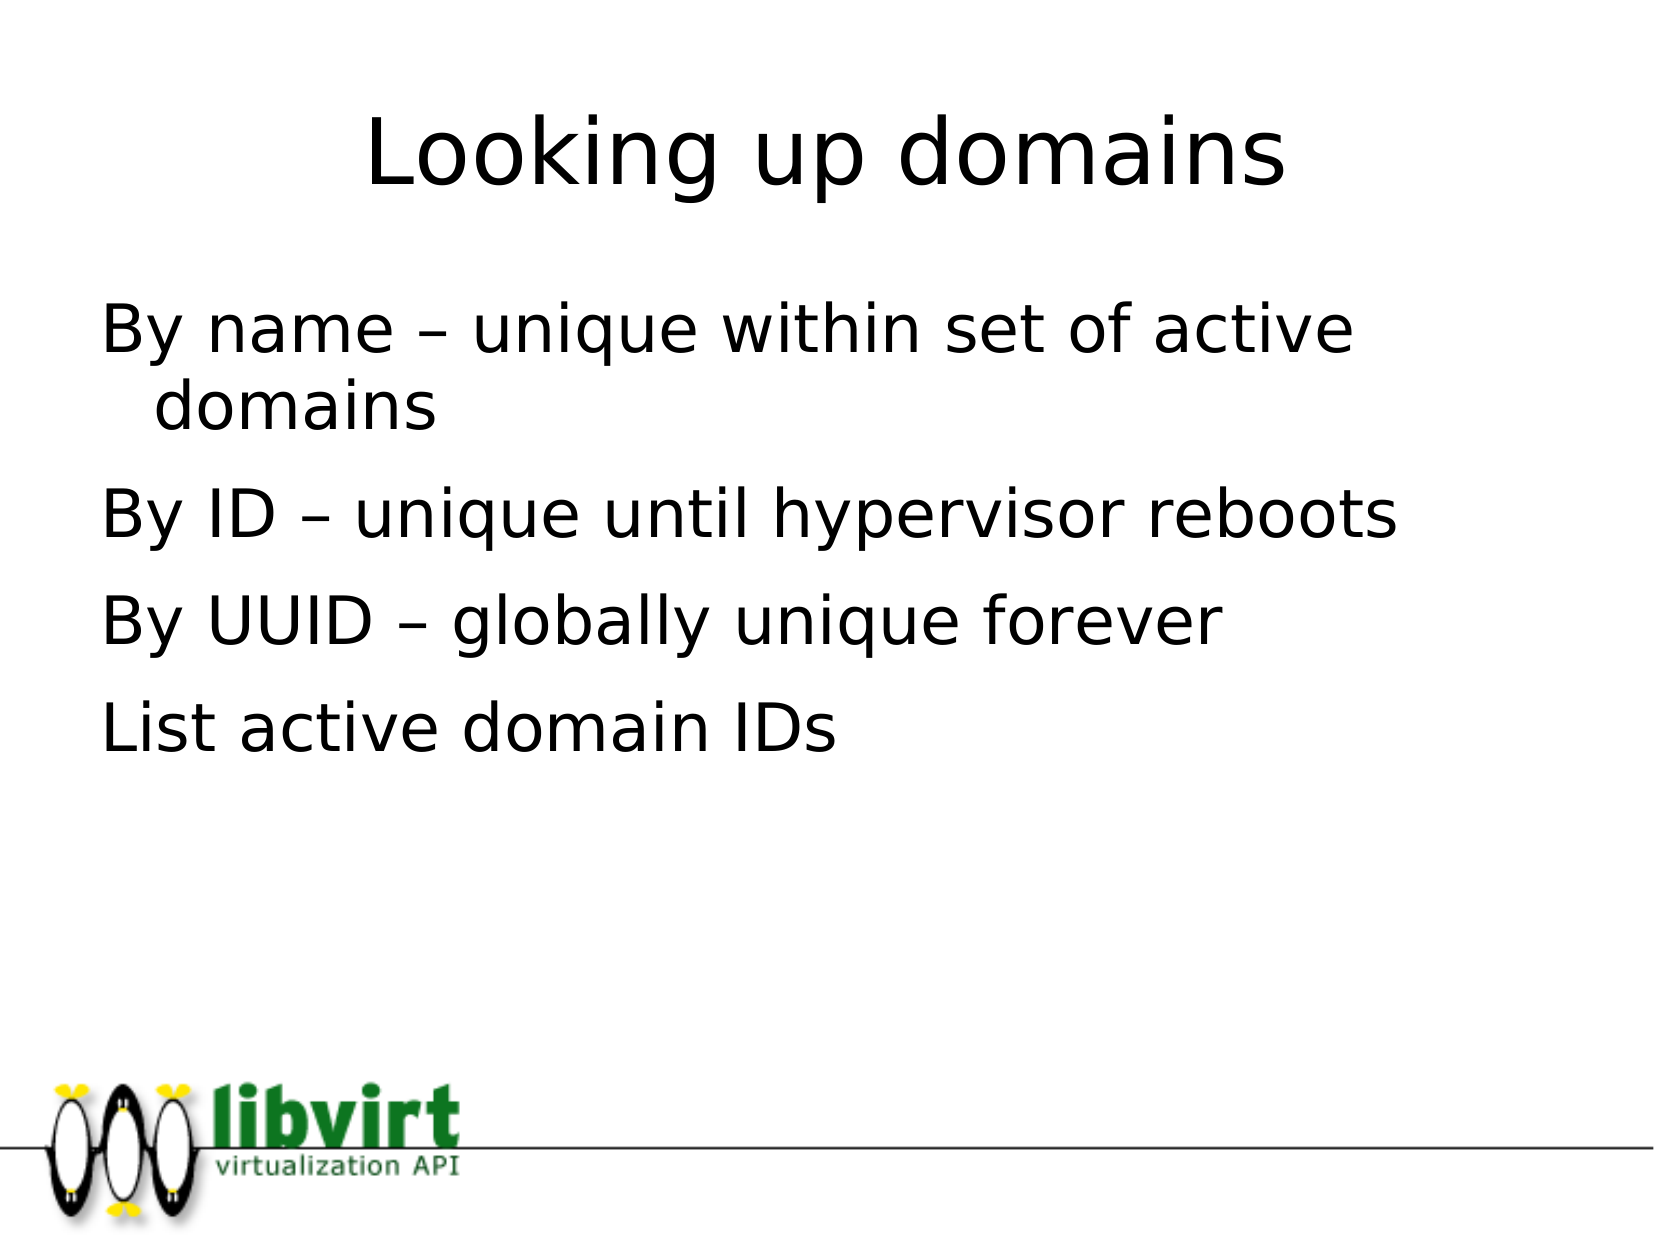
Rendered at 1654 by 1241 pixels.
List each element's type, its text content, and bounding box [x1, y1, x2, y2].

title Looking up domains [82, 49, 1571, 257]
list By name – unique within set of active domains By ID – unique until hypervisor reboots By UUID – globally unique forever List active domain IDs [82, 290, 1571, 1076]
picture [0, 1076, 1654, 1241]
